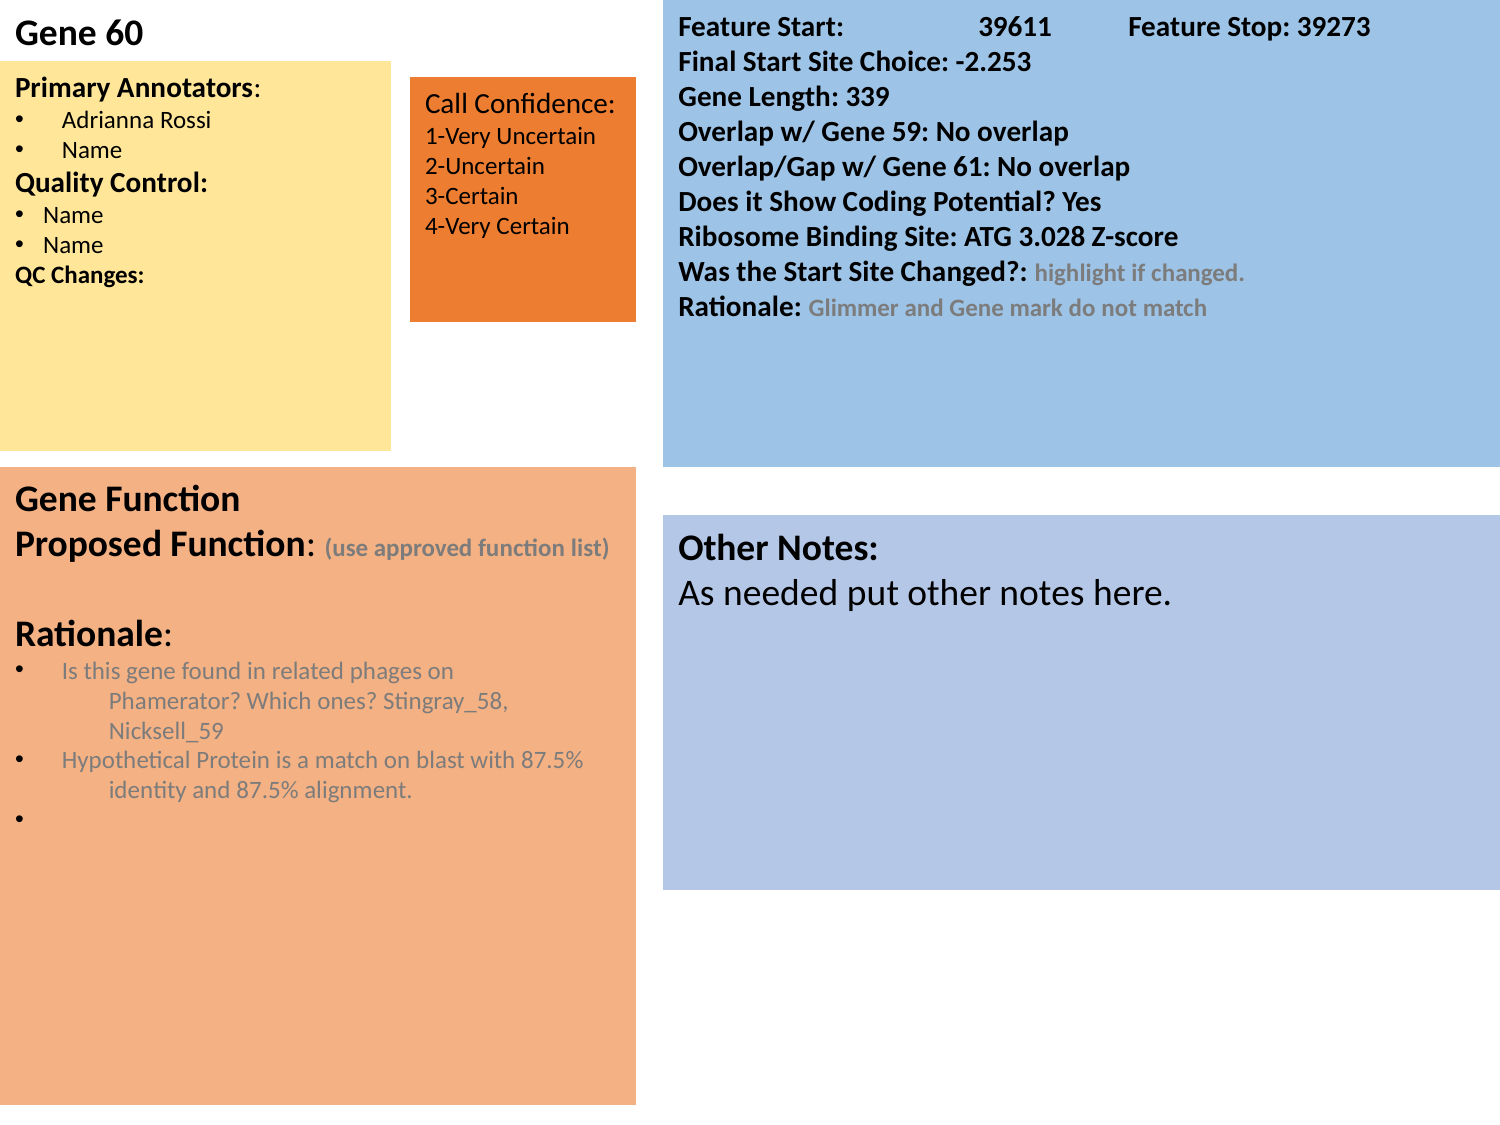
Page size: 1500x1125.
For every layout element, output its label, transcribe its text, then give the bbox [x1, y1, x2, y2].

text_box Gene Function Proposed Function: (use approved function list) Rationale: Is this gene found in related phages on Phamerator? Which ones? Stingray_58, Nicksell_59 Hypothetical Protein is a match on blast with 87.5% identity and 87.5% alignment. [0, 467, 636, 1105]
text_box Gene 60 [0, 0, 160, 61]
text_box Other Notes: As needed put other notes here. [663, 515, 1500, 890]
text_box Call Confidence: 1-Very Uncertain 2-Uncertain 3-Certain 4-Very Certain [410, 77, 636, 322]
text_box Feature Start: 39611 Feature Stop: 39273 Final Start Site Choice: -2.253 Gene Length: 339 Overlap w/ Gene 59: No overlap Overlap/Gap w/ Gene 61: No overlap Does it Show Coding Potential? Yes Ribosome Binding Site: ATG 3.028 Z-score Was the Start Site Changed?: highlight if changed. Rationale: Glimmer and Gene mark do not match [663, 0, 1500, 467]
text_box Primary Annotators: Adrianna Rossi Name Quality Control: Name Name QC Changes: [0, 61, 391, 451]
